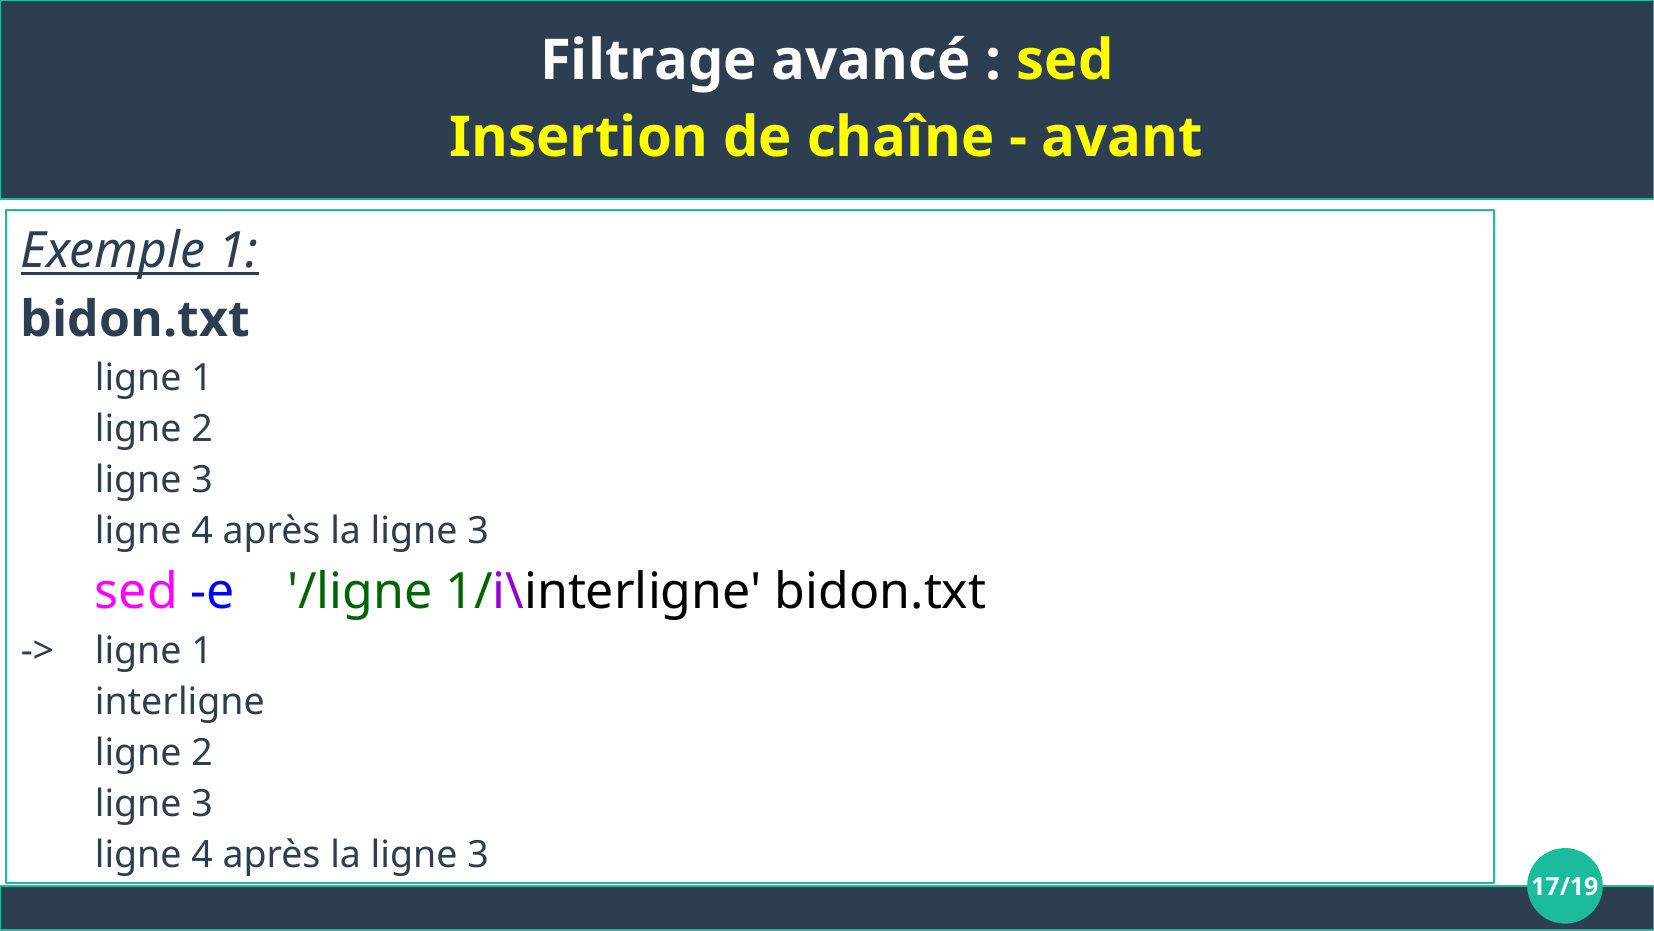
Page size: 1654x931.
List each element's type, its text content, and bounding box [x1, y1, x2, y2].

text_box Exemple 1: bidon.txt ligne 1 ligne 2 ligne 3 ligne 4 après la ligne 3 sed -e '/ligne 1/i\interligne' bidon.txt -> ligne 1 interligne ligne 2 ligne 3 ligne 4 après la ligne 3 [6, 209, 1495, 883]
title Filtrage avancé : sed Insertion de chaîne - avant [59, 37, 1595, 155]
